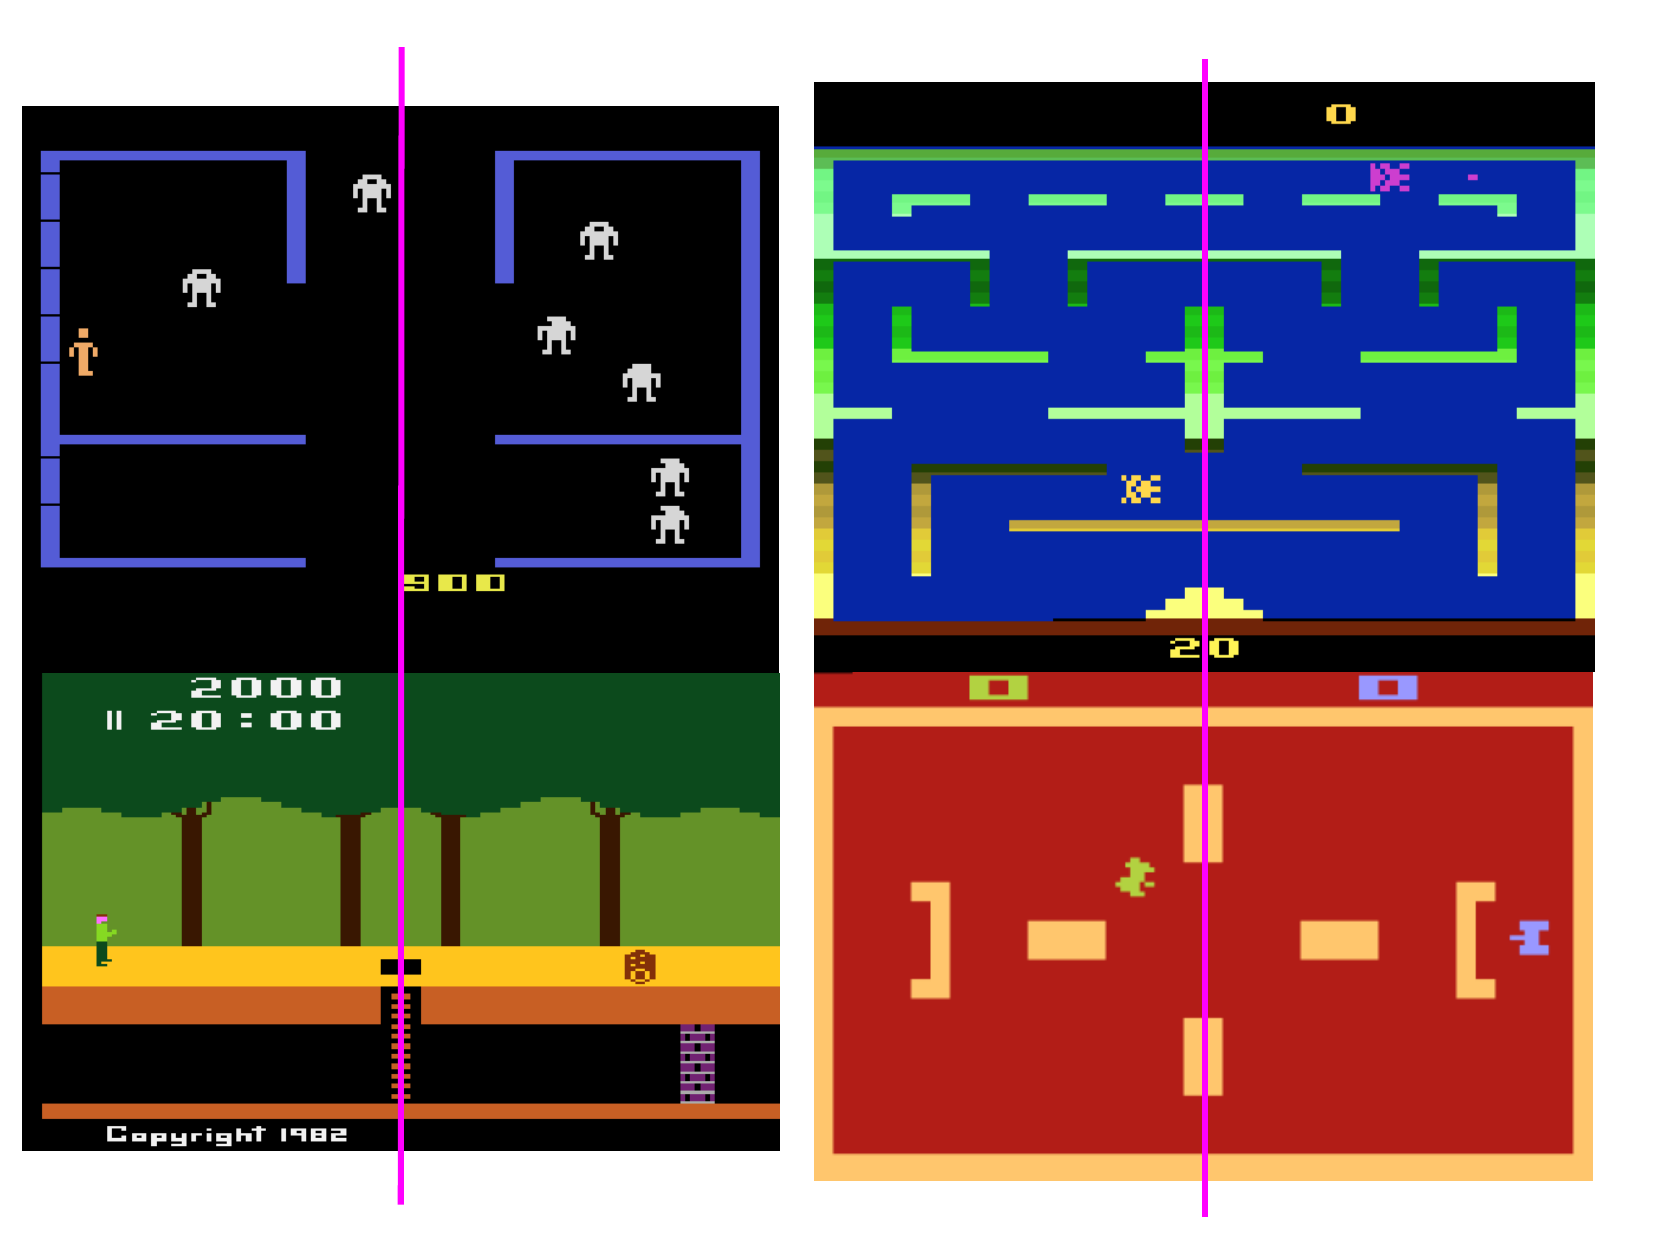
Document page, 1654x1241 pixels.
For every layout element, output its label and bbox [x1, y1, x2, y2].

picture [814, 82, 1202, 1181]
picture [404, 106, 780, 1151]
picture [22, 106, 398, 1151]
picture [1208, 82, 1595, 1181]
